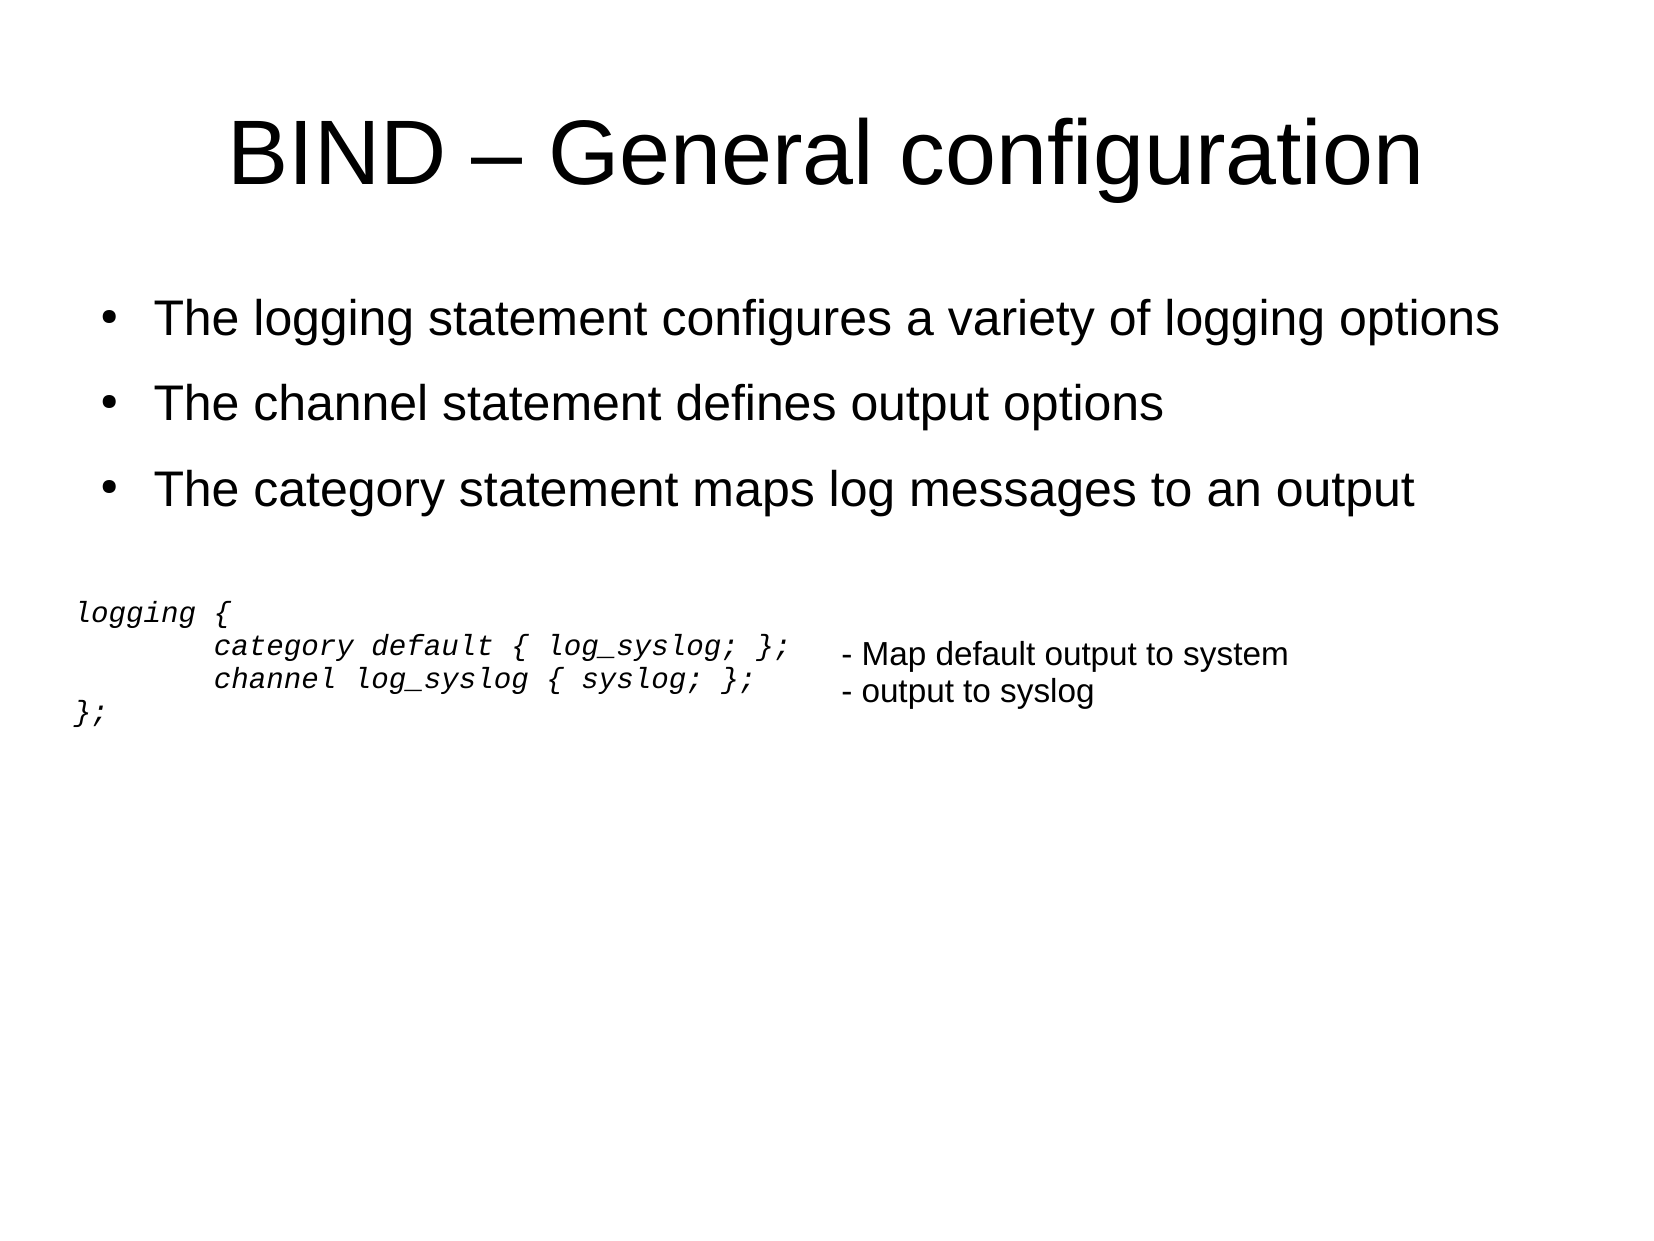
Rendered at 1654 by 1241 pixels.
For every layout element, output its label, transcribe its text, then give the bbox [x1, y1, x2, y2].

title BIND – General configuration [82, 49, 1571, 257]
text_box logging { category default { log_syslog; }; channel log_syslog { syslog; }; }; [59, 590, 826, 1152]
list The logging statement configures a variety of logging options The channel statement defines output options The category statement maps log messages to an output [82, 290, 1571, 562]
text_box - Map default output to system - output to syslog [826, 590, 1477, 1152]
